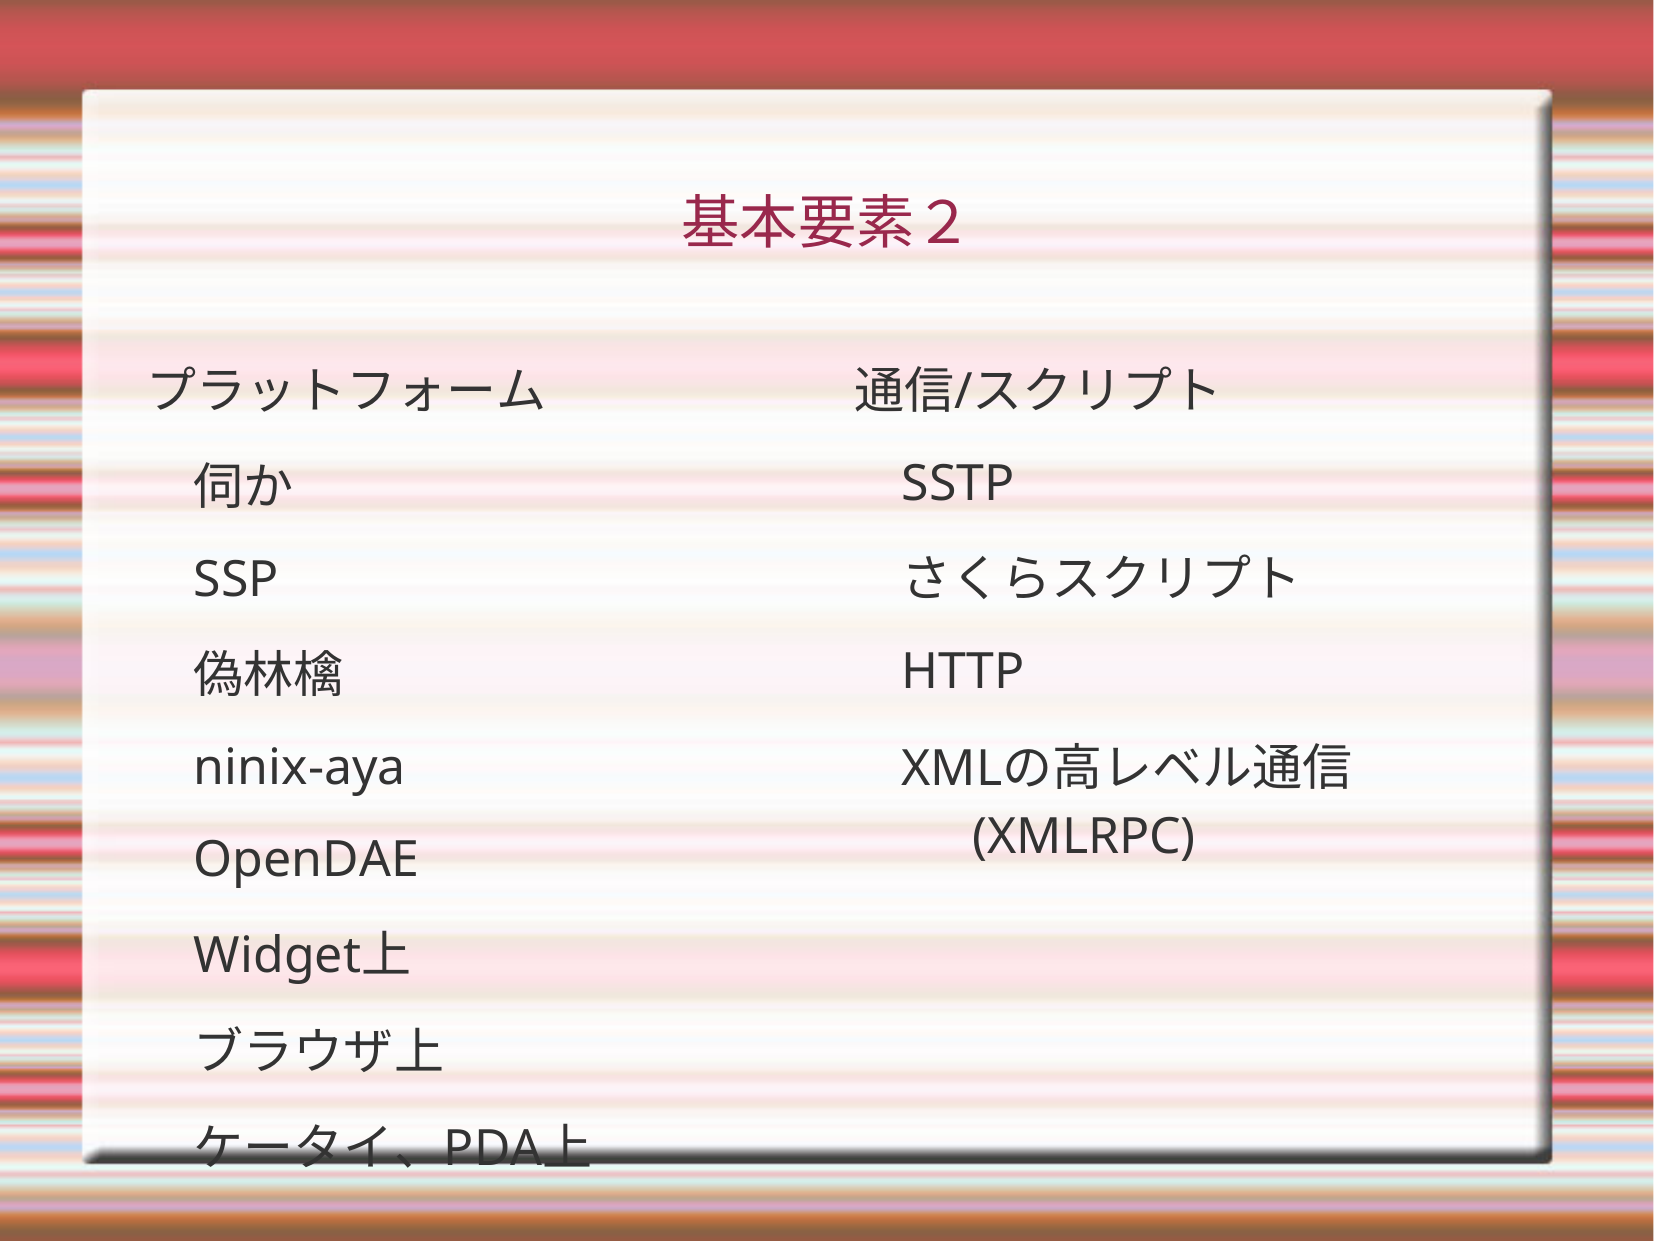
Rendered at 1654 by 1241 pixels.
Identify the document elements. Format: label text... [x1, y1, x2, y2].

list プラットフォーム 伺か SSP 偽林檎 ninix-aya OpenDAE Widget上 ブラウザ上 ケータイ、PDA上 [134, 350, 809, 1133]
title 基本要素２ [121, 114, 1534, 322]
list 通信/スクリプト SSTP さくらスクリプト HTTP XMLの高レベル通信(XMLRPC) [842, 350, 1517, 1133]
picture [0, 0, 1654, 1241]
